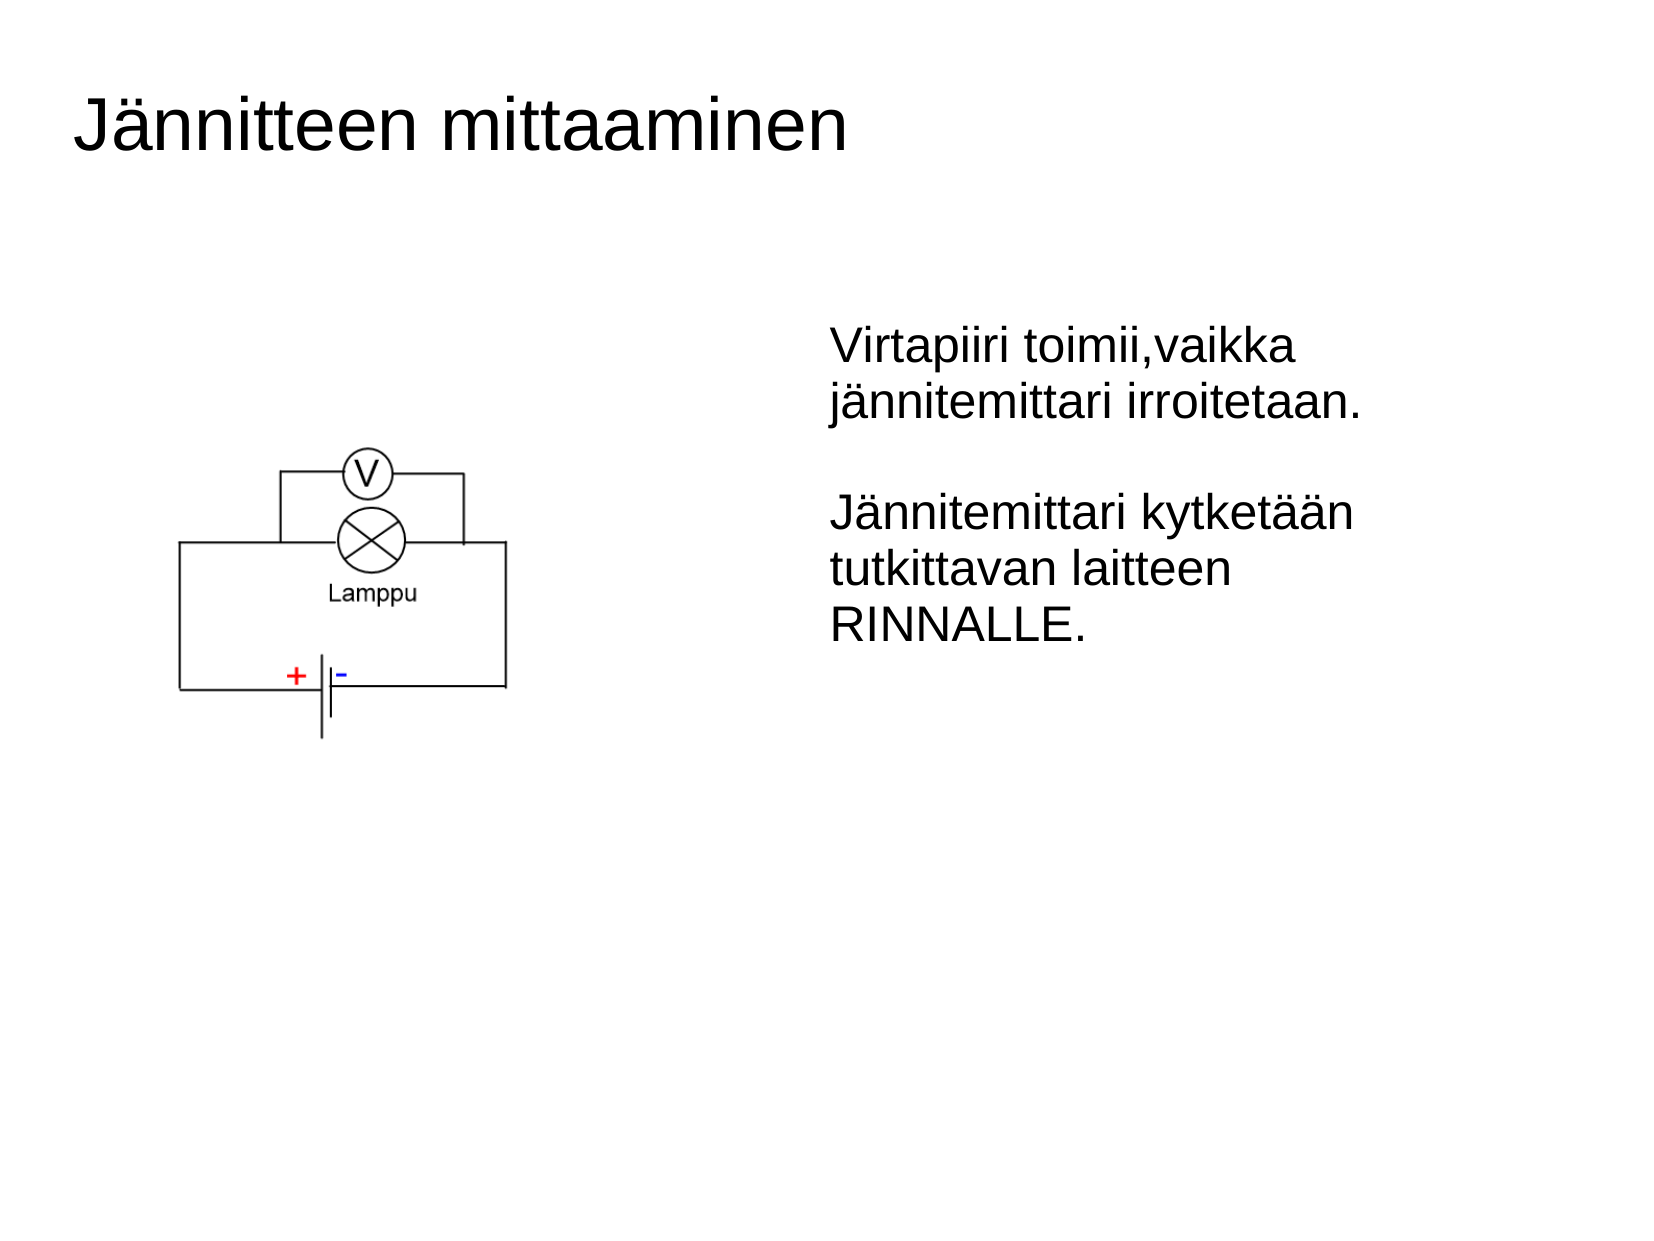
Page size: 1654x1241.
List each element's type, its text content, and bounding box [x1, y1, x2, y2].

text_box Jännitteen mittaaminen [59, 70, 1335, 338]
picture [141, 365, 549, 780]
text_box Virtapiiri toimii,vaikka jännitemittari irroitetaan. Jännitemittari kytketään tutkittavan laitteen RINNALLE. [814, 306, 1441, 556]
